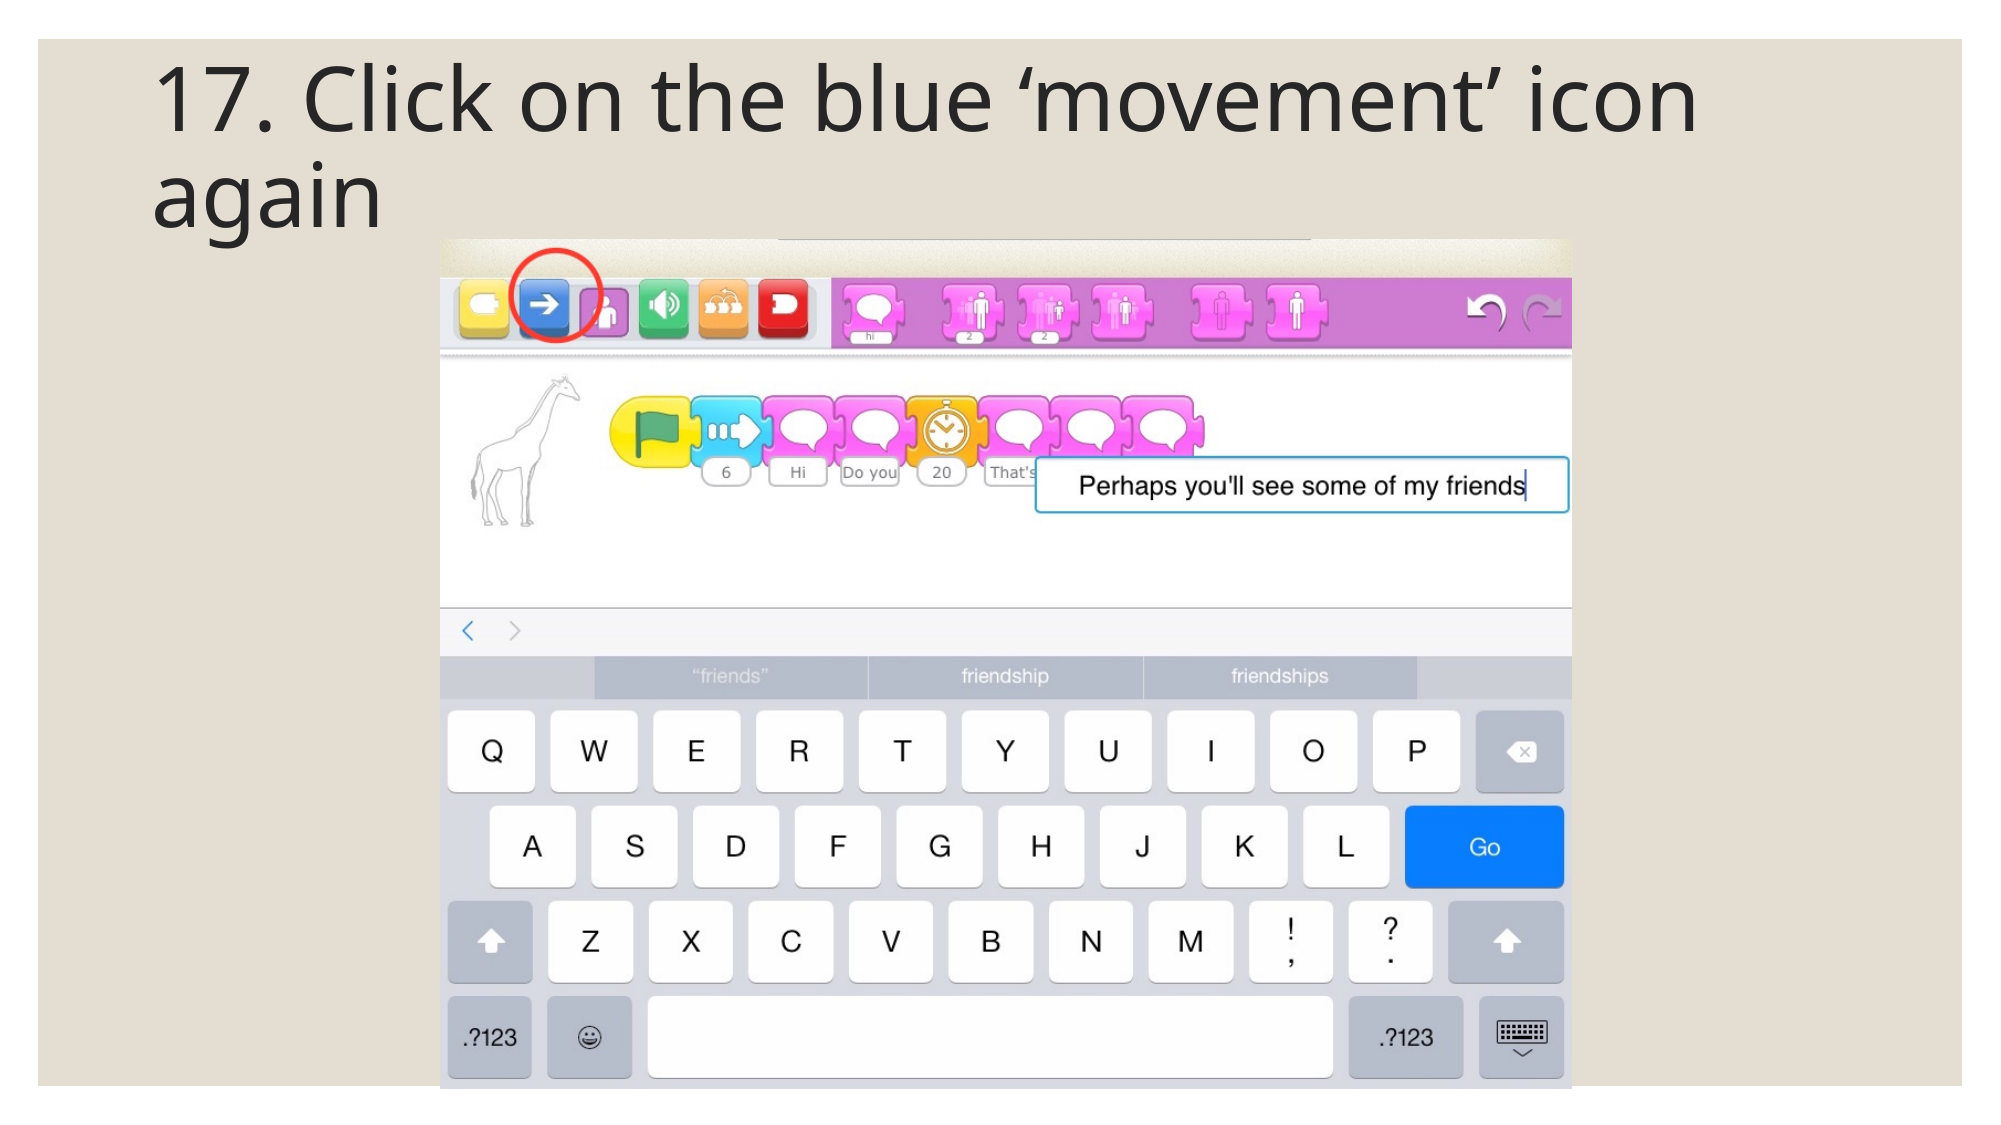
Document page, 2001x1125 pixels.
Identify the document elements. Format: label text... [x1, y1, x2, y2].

title 17. Click on the blue ‘movement’ icon again [136, 37, 1876, 263]
picture [440, 239, 1572, 1089]
